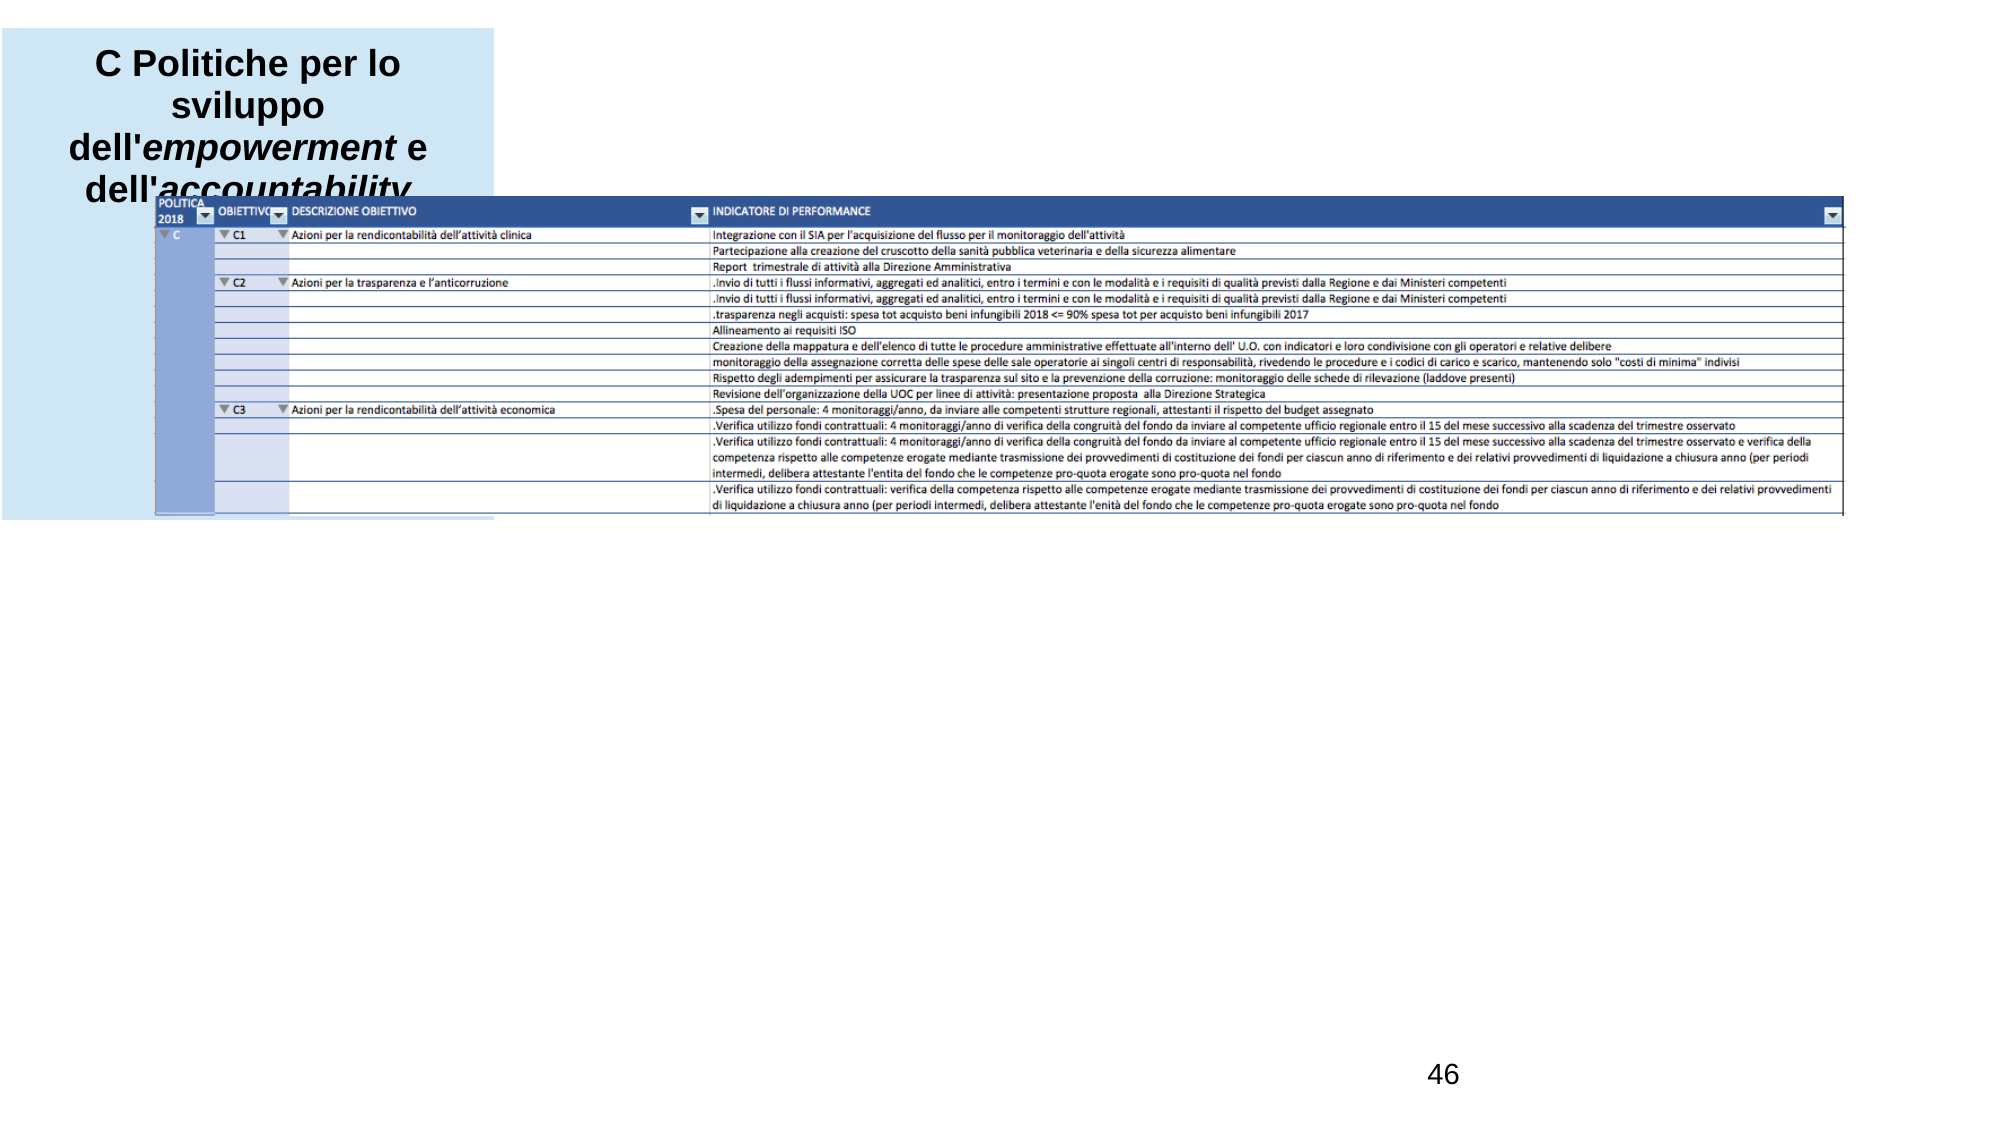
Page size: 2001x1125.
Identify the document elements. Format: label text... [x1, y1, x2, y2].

table_header C Politiche per lo sviluppo dell'empowerment e dell'accountability [2, 28, 494, 520]
picture [154, 196, 1846, 516]
slide_number <numero> [1412, 1042, 1863, 1103]
